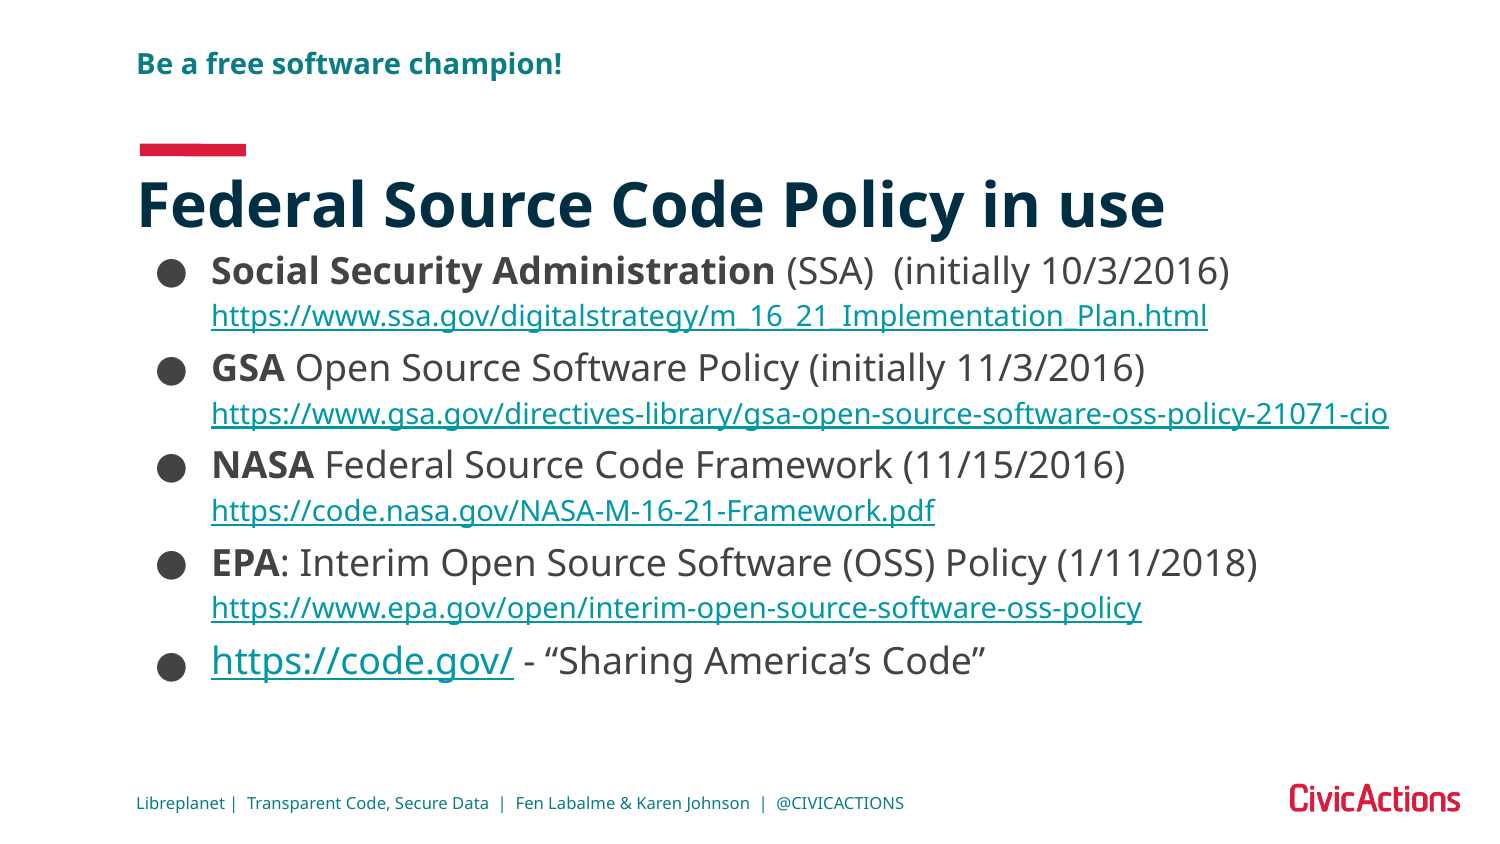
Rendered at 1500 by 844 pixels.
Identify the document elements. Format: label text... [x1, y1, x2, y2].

title Be a free software champion! [121, 30, 1375, 112]
list Federal Source Code Policy in use Social Security Administration (SSA) (initially 10/3/2016) https://www.ssa.gov/digitalstrategy/m_16_21_Implementation_Plan.html GSA Open Source Software Policy (initially 11/3/2016) https://www.gsa.gov/directives-library/gsa-open-source-software-oss-policy-21071-cio NASA Federal Source Code Framework (11/15/2016) https://code.nasa.gov/NASA-M-16-21-Framework.pdf EPA: Interim Open Source Software (OSS) Policy (1/11/2018) https://www.epa.gov/open/interim-open-source-software-oss-policy https://code.gov/ - “Sharing America’s Code” [121, 150, 1429, 778]
text_box Libreplanet | Transparent Code, Secure Data | Fen Labalme & Karen Johnson | @CIVICACTIONS [121, 778, 1467, 817]
